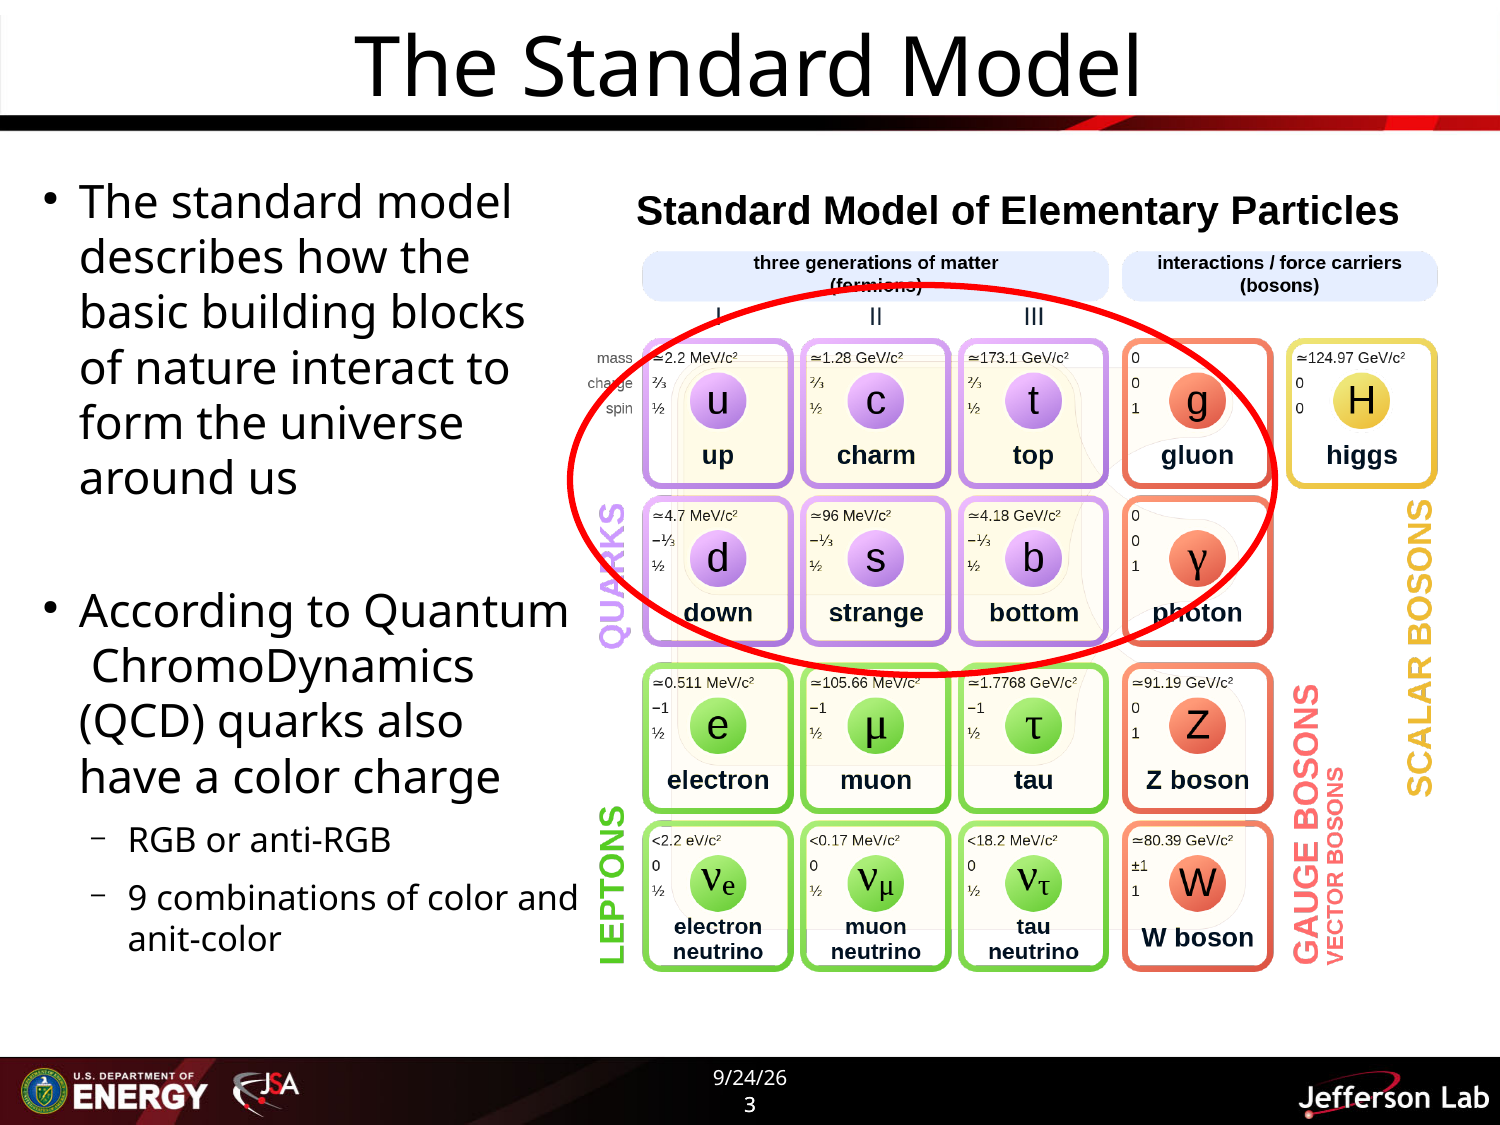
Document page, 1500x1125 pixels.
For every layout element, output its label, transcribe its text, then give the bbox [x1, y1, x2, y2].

title The Standard Model [75, 33, 1425, 93]
list The standard model describes how the basic building blocks of nature interact to form the universe around us According to Quantum ChromoDynamics (QCD) quarks also have a color charge RGB or anti-RGB 9 combinations of color and anit-color [30, 172, 580, 1003]
slide_number <number> [575, 1090, 925, 1122]
text_box [570, 285, 1276, 676]
picture [0, 0, 1500, 1125]
slide_number 4/11/19 [575, 1048, 925, 1090]
